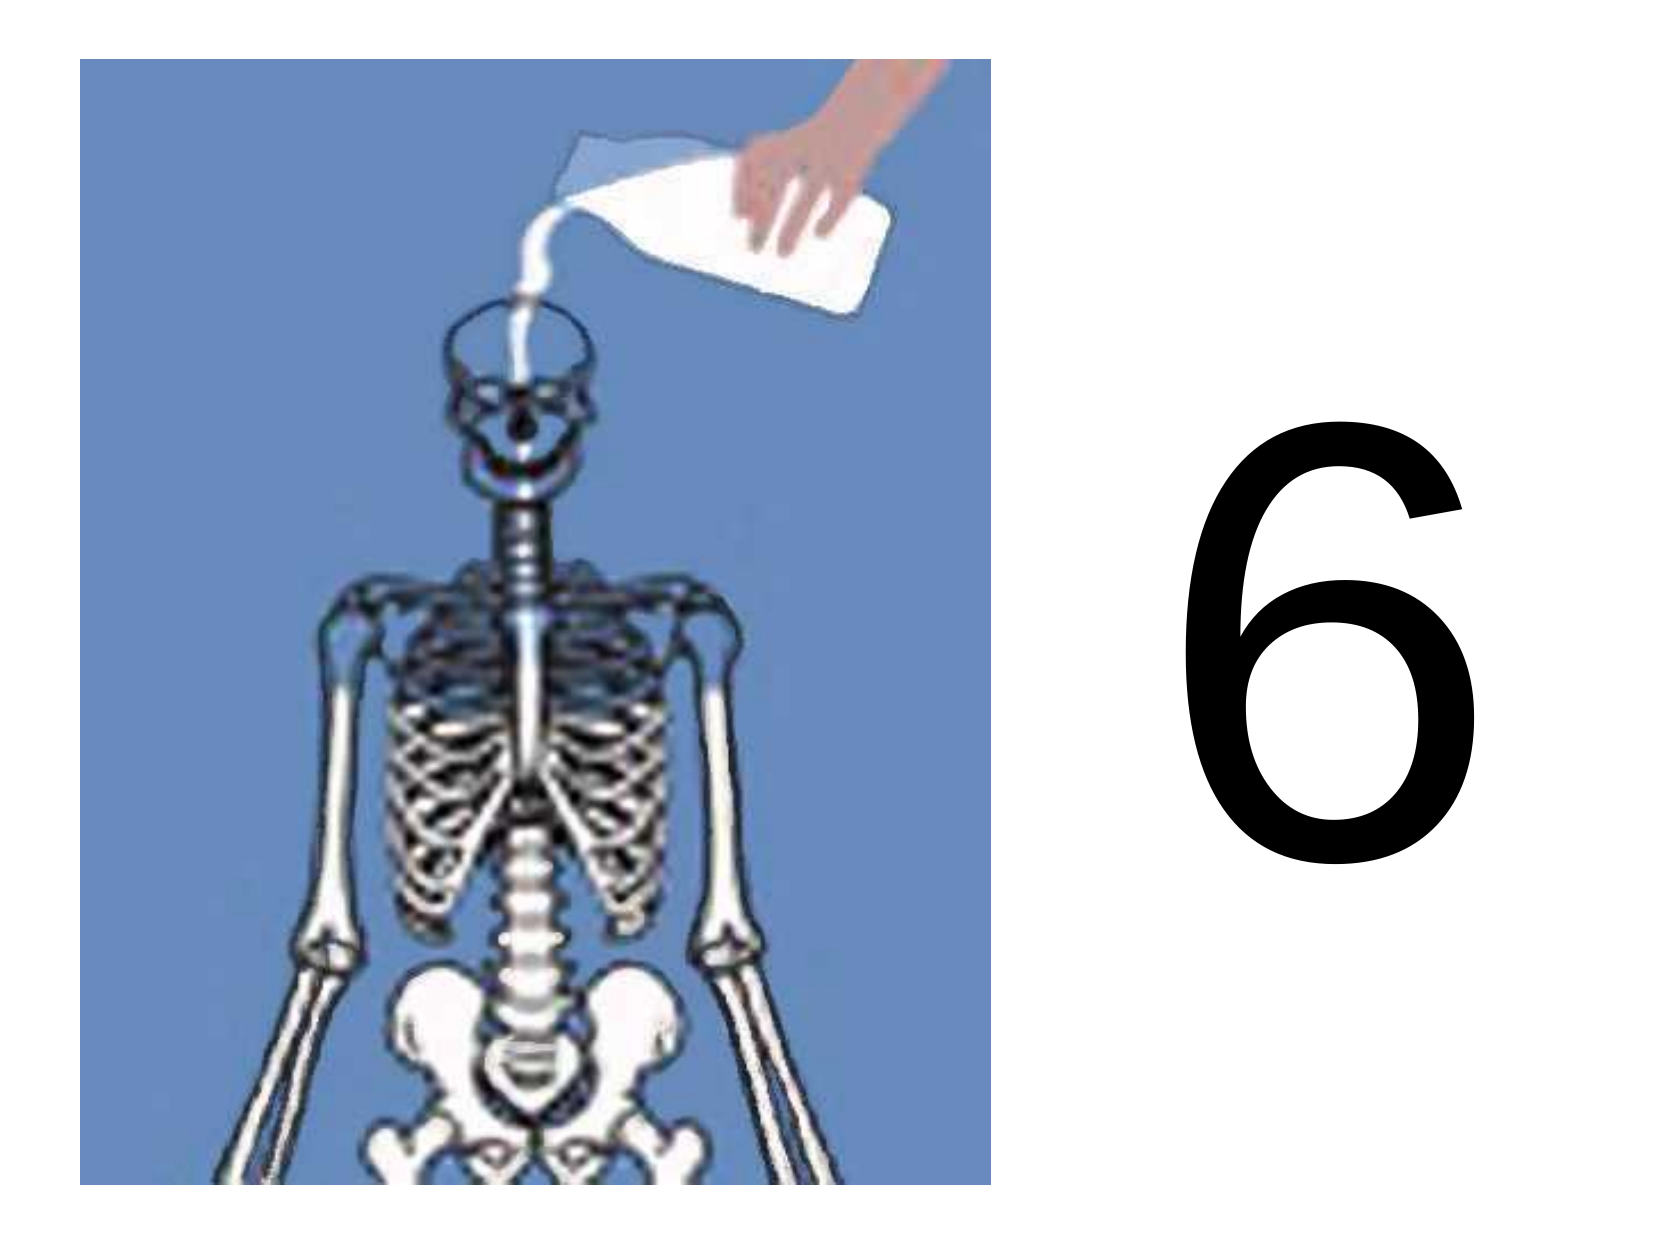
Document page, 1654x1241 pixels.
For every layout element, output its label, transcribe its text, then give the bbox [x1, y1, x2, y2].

text_box 6 [1140, 285, 1576, 999]
picture [80, 59, 991, 1186]
